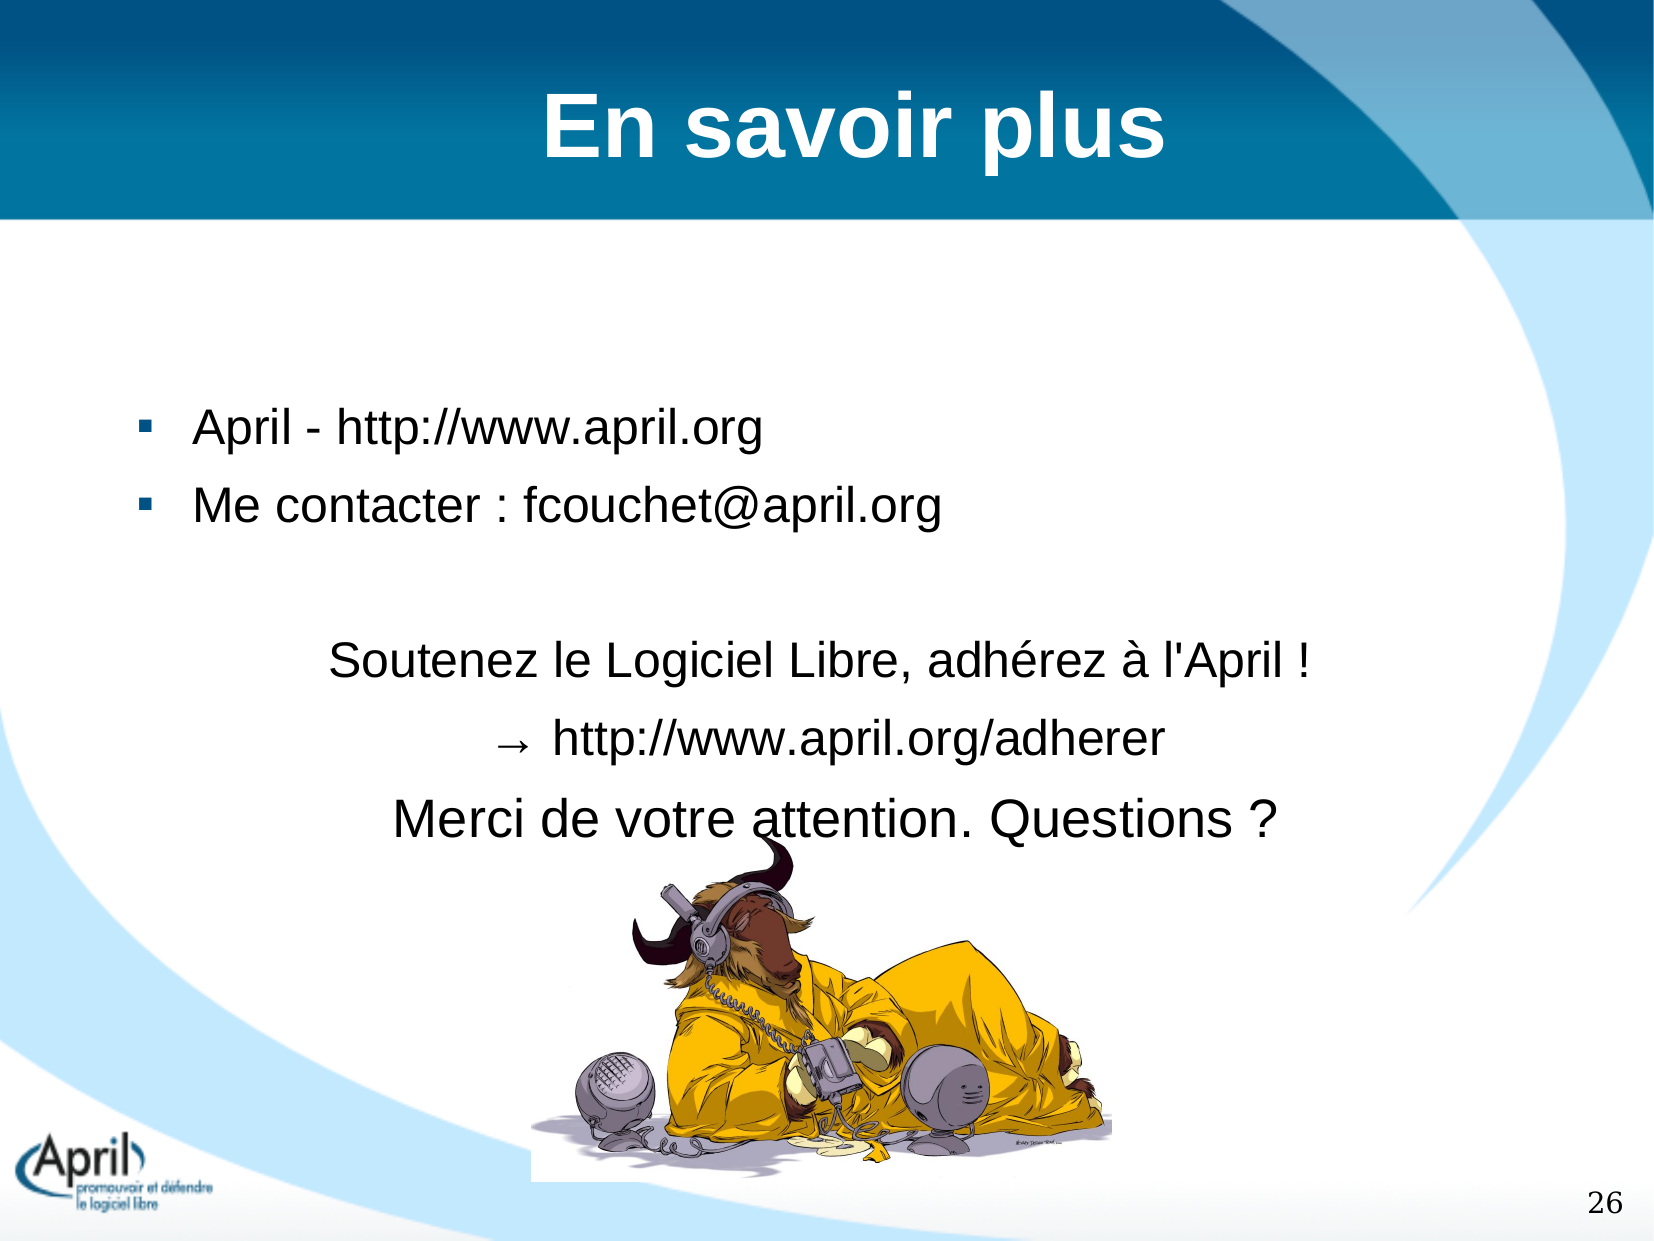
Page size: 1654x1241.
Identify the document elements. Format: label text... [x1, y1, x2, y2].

picture [0, 0, 1654, 1241]
title En savoir plus [118, 22, 1531, 230]
list April - http://www.april.org Me contacter : fcouchet@april.org Soutenez le Logiciel Libre, adhérez à l'April ! → http://www.april.org/adherer Merci de votre attention. Questions ? [121, 321, 1534, 1103]
